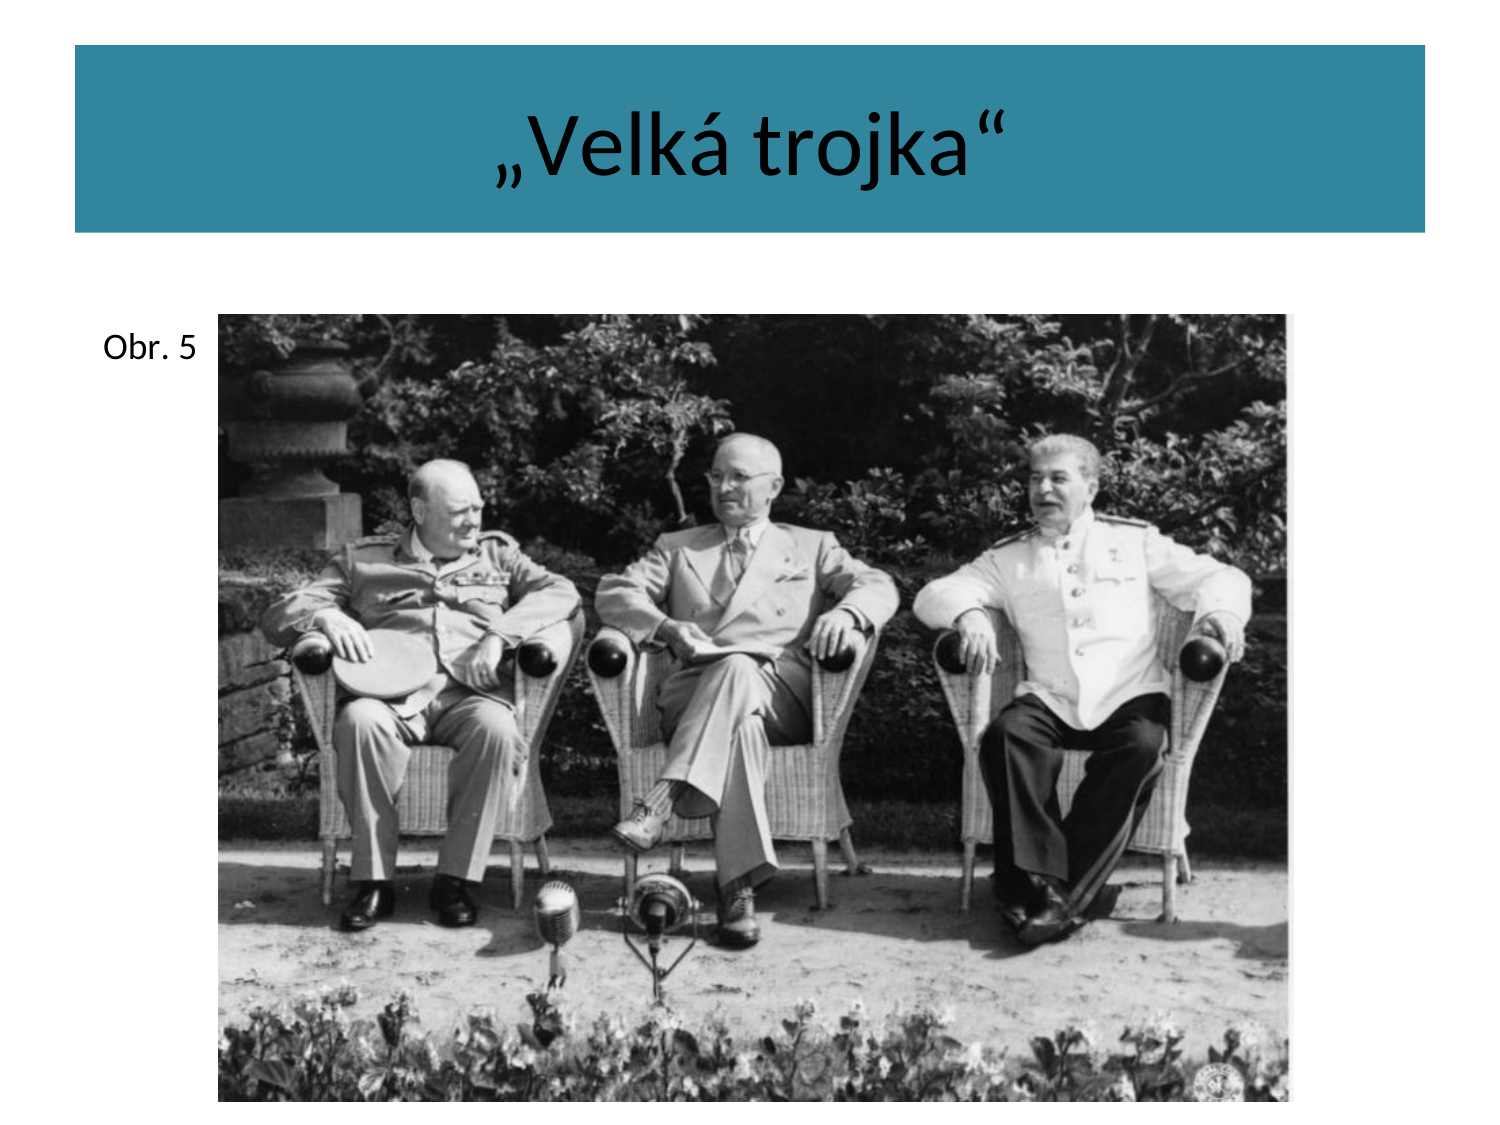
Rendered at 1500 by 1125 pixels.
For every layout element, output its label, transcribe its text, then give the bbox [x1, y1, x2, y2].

text_box Obr. 5 [88, 314, 219, 375]
picture [218, 998, 1294, 1102]
list [88, 255, 1439, 998]
title „Velká trojka“ [75, 45, 1426, 233]
